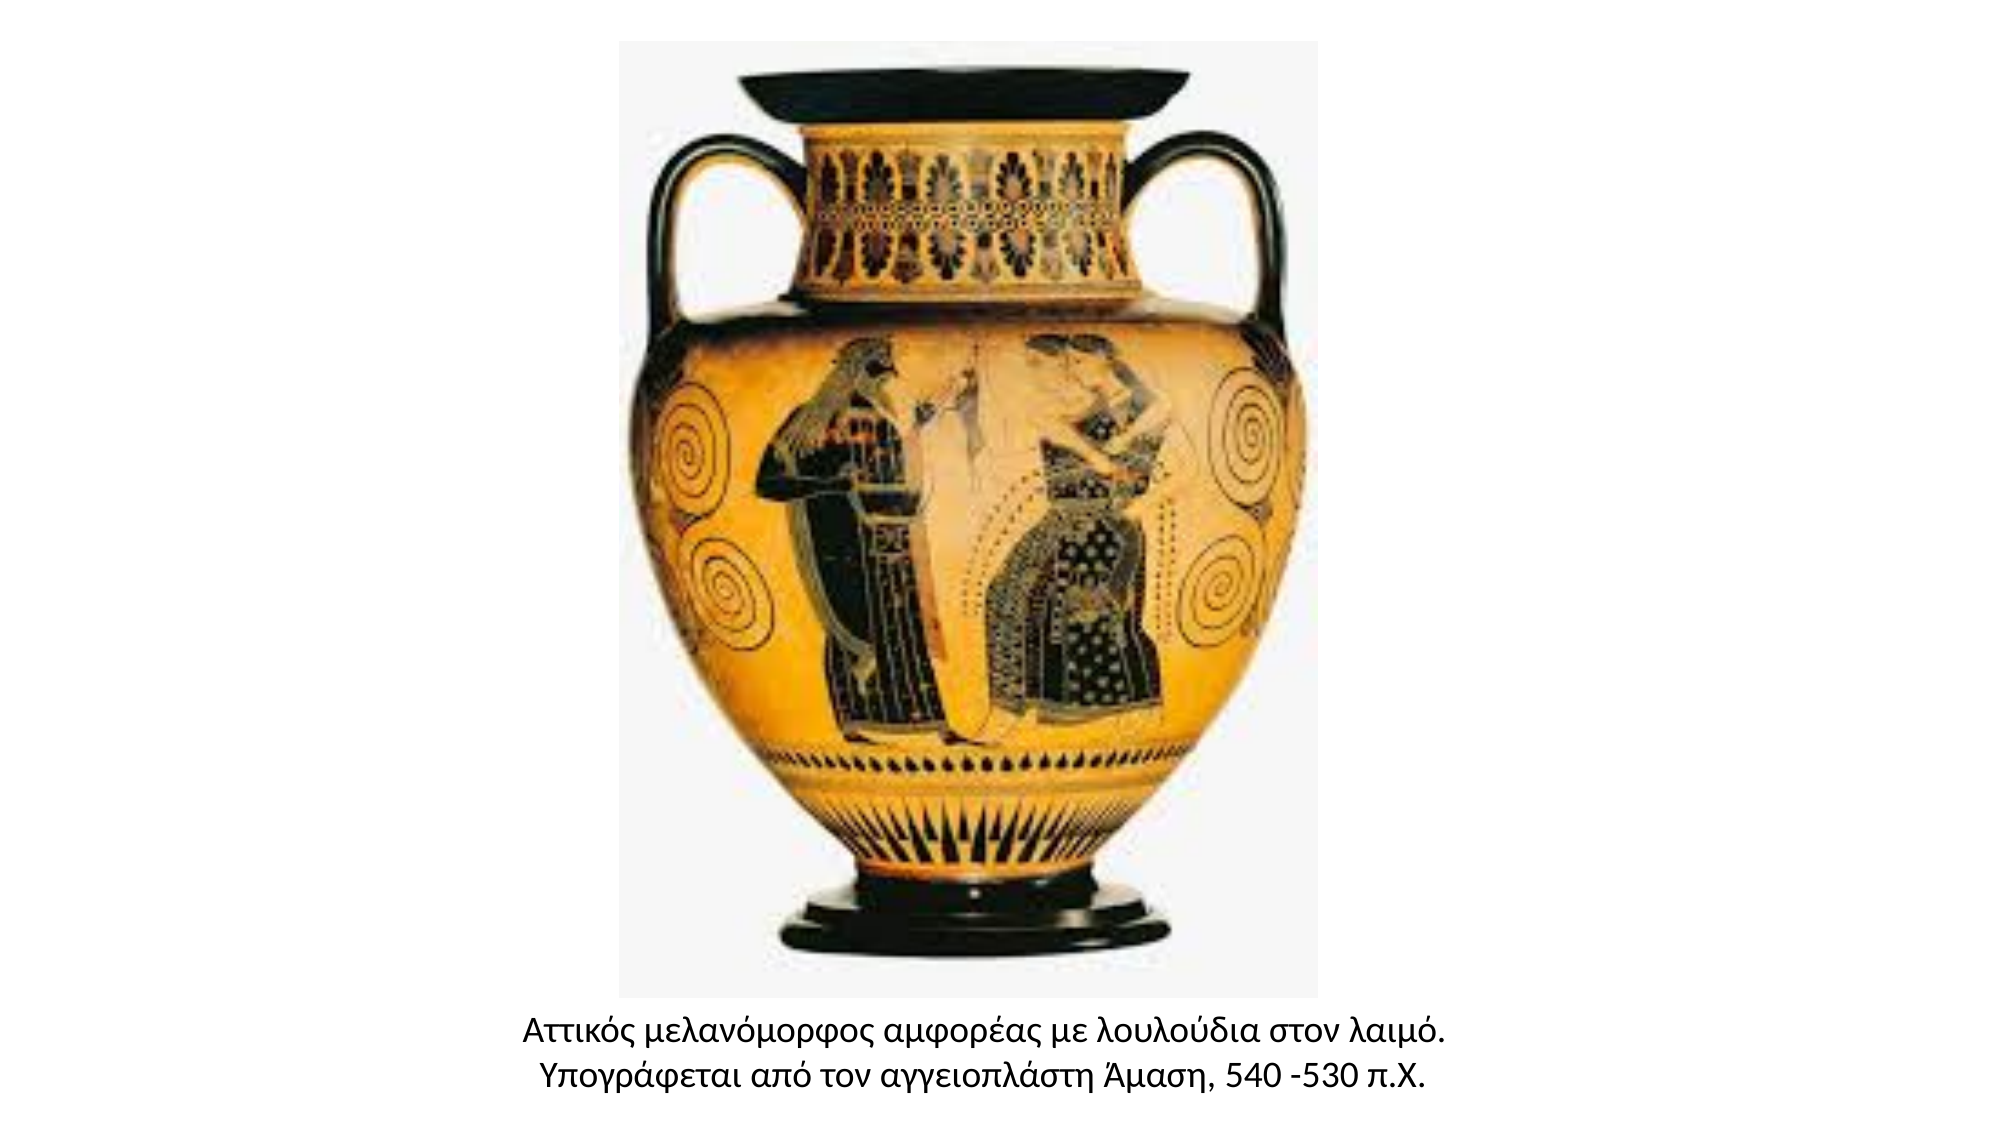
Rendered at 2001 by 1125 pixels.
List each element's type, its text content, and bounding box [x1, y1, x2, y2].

text_box Αττικός μελανόμορφος αμφορέας με λουλούδια στον λαιμό. Υπογράφεται από τον αγγειοπλάστη Άμαση, 540 -530 π.Χ. [508, 998, 1493, 1103]
picture [619, 41, 1318, 998]
